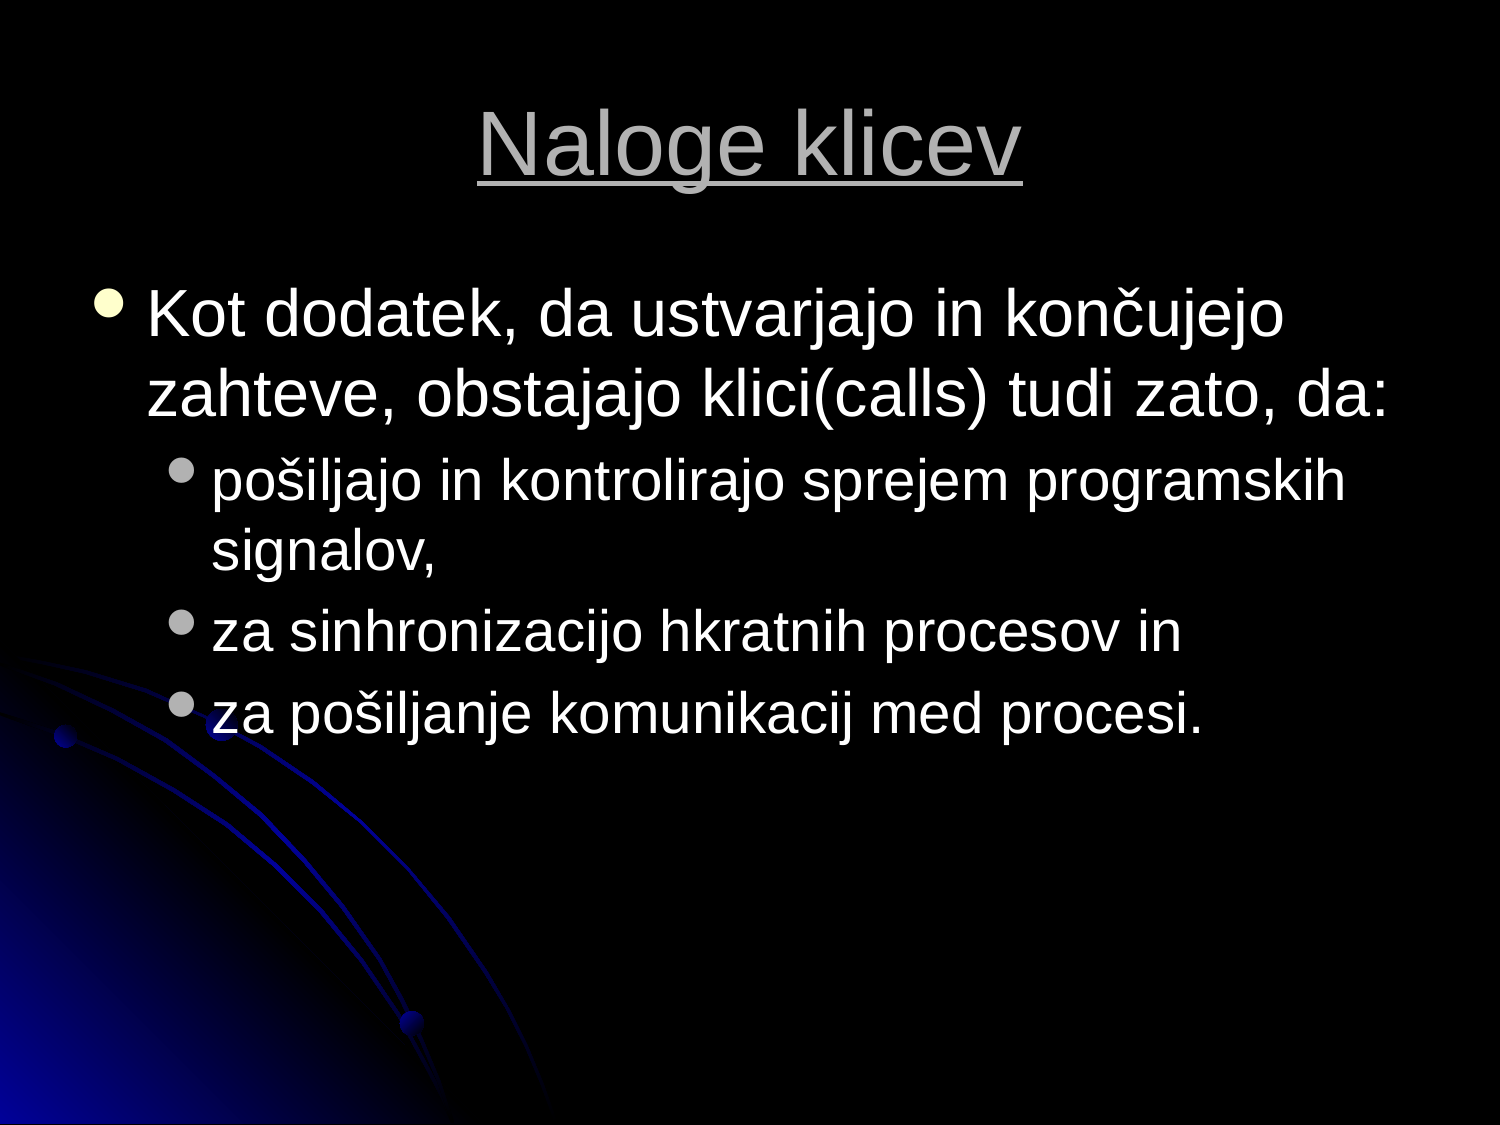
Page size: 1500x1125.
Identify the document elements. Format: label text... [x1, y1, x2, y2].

list Kot dodatek, da ustvarjajo in končujejo zahteve, obstajajo klici(calls) tudi zato, da: pošiljajo in kontrolirajo sprejem programskih signalov, za sinhronizacijo hkratnih procesov in za pošiljanje komunikacij med procesi. [75, 262, 1425, 1006]
title Naloge klicev [75, 45, 1425, 233]
